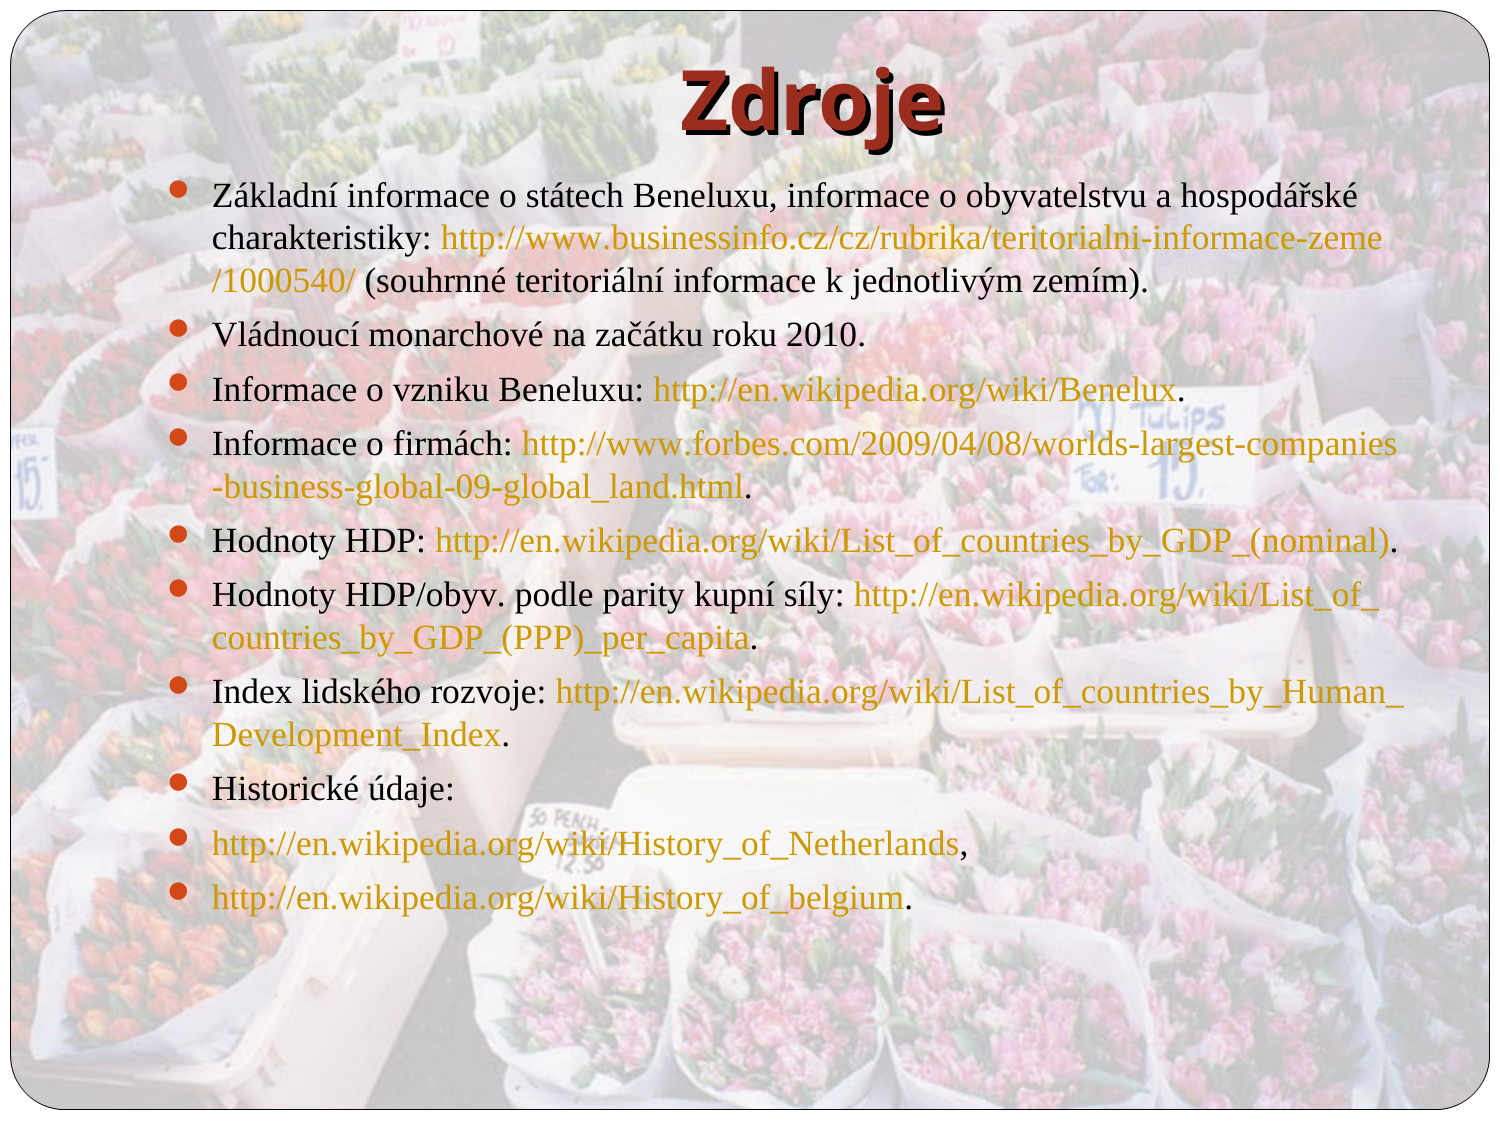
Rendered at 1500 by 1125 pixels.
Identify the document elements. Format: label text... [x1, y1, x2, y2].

text_box Zdroje [174, 35, 1451, 163]
text_box Základní informace o státech Beneluxu, informace o obyvatelstvu a hospodářské charakteristiky: http://www.businessinfo.cz/cz/rubrika/teritorialni-informace-zeme/1000540/ (souhrnné teritoriální informace k jednotlivým zemím). Vládnoucí monarchové na začátku roku 2010. Informace o vzniku Beneluxu: http://en.wikipedia.org/wiki/Benelux. Informace o firmách: http://www.forbes.com/2009/04/08/worlds-largest-companies-business-global-09-global_land.html. Hodnoty HDP: http://en.wikipedia.org/wiki/List_of_countries_by_GDP_(nominal). Hodnoty HDP/obyv. podle parity kupní síly: http://en.wikipedia.org/wiki/List_of_countries_by_GDP_(PPP)_per_capita. Index lidského rozvoje: http://en.wikipedia.org/wiki/List_of_countries_by_Human_Development_Index. Historické údaje: http://en.wikipedia.org/wiki/History_of_Netherlands, http://en.wikipedia.org/wiki/History_of_belgium. [152, 164, 1428, 973]
picture [9, 9, 1491, 1111]
